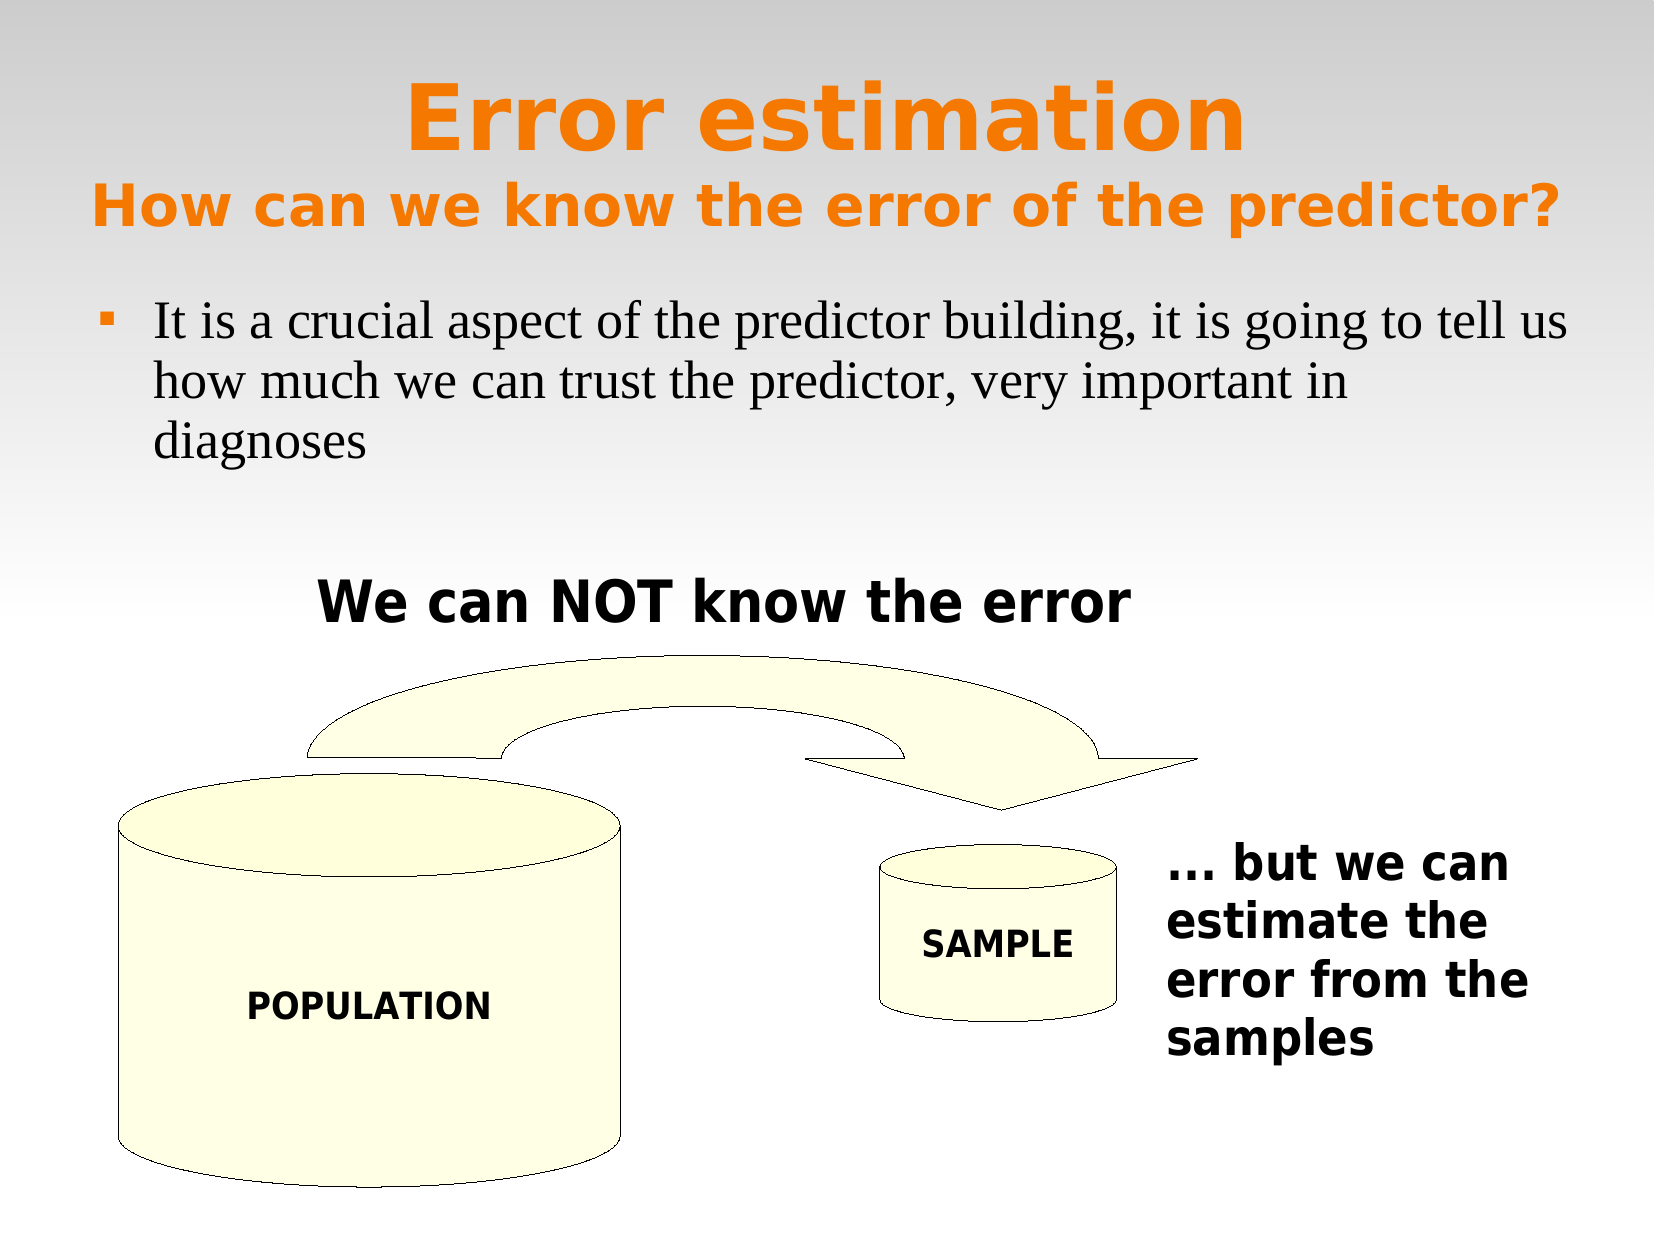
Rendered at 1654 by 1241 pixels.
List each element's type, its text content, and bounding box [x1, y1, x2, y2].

text_box SAMPLE [879, 867, 1117, 1022]
list It is a crucial aspect of the predictor building, it is going to tell us how much we can trust the predictor, very important in diagnoses [82, 290, 1571, 532]
title Error estimation How can we know the error of the predictor? [82, 49, 1571, 257]
text_box POPULATION [118, 827, 621, 1188]
text_box We can NOT know the error [301, 561, 1282, 644]
text_box ... but we can estimate the error from the samples [1151, 826, 1625, 1075]
text_box [307, 655, 1198, 811]
